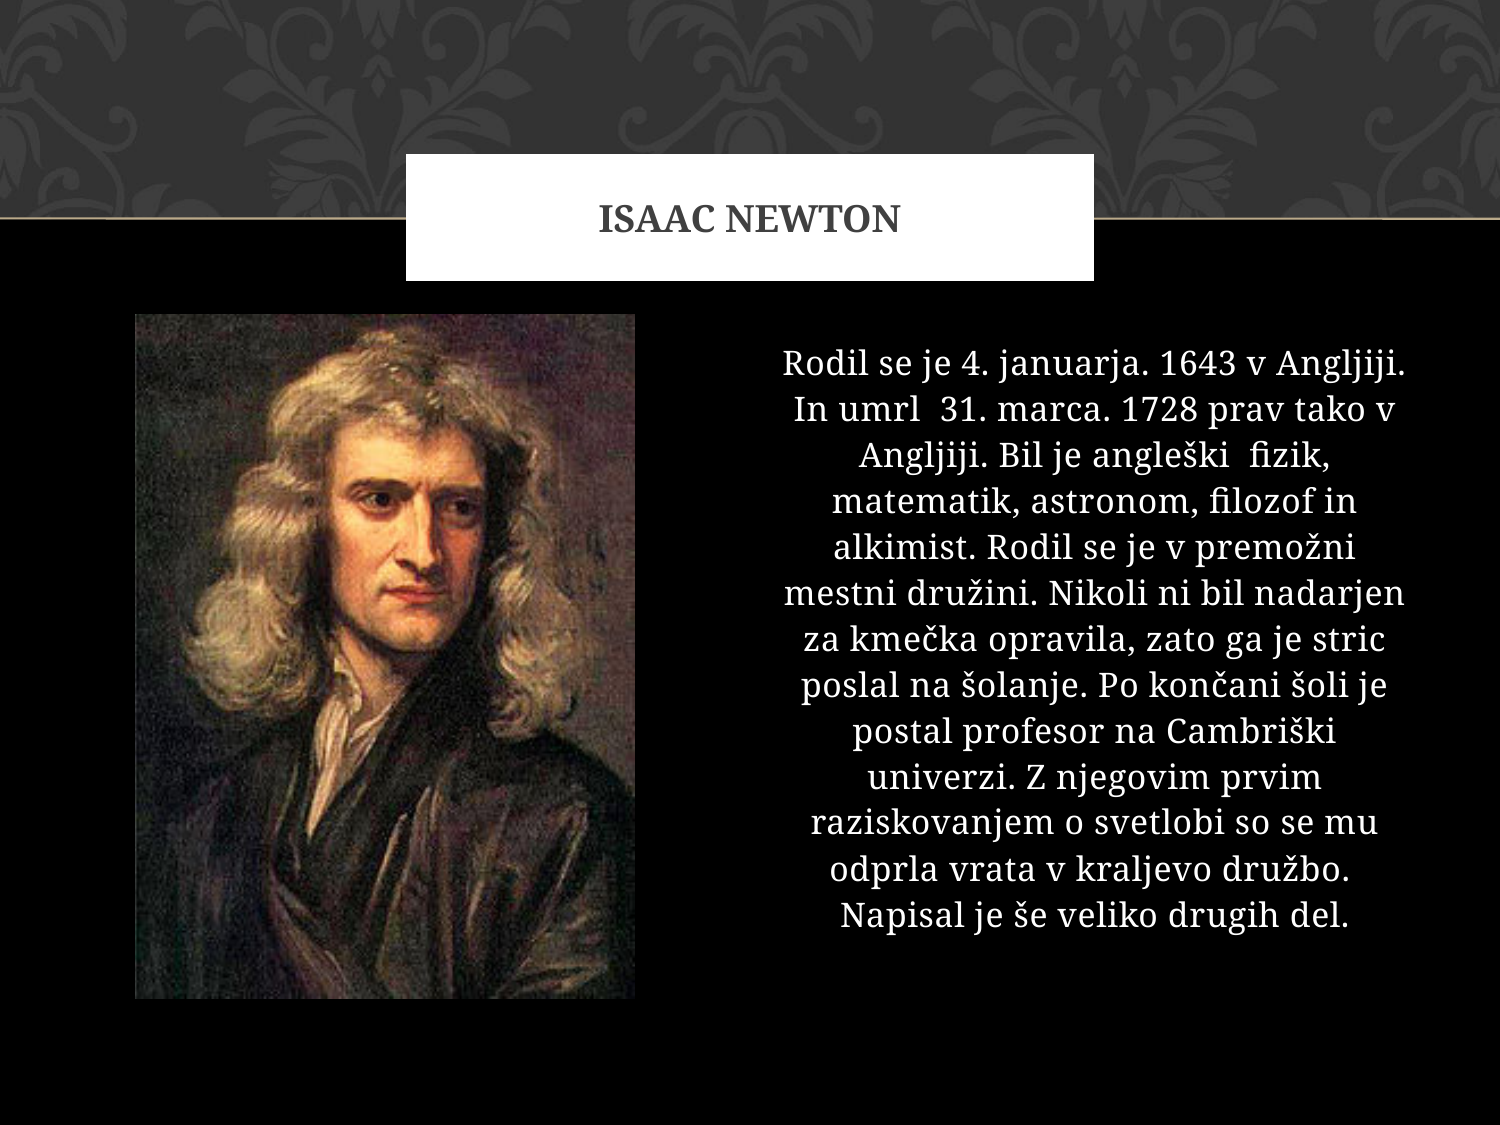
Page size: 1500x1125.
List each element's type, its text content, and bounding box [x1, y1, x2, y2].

picture [135, 314, 635, 999]
title Isaac newton [412, 159, 1088, 275]
picture [0, 0, 1500, 217]
list Rodil se je 4. januarja. 1643 v Angljiji. In umrl 31. marca. 1728 prav tako v Angljiji. Bil je angleški fizik, matematik, astronom, filozof in alkimist. Rodil se je v premožni mestni družini. Nikoli ni bil nadarjen za kmečka opravila, zato ga je stric poslal na šolanje. Po končani šoli je postal profesor na Cambriški univerzi. Z njegovim prvim raziskovanjem o svetlobi so se mu odprla vrata v kraljevo družbo. Napisal je še veliko drugih del. [765, 331, 1425, 989]
